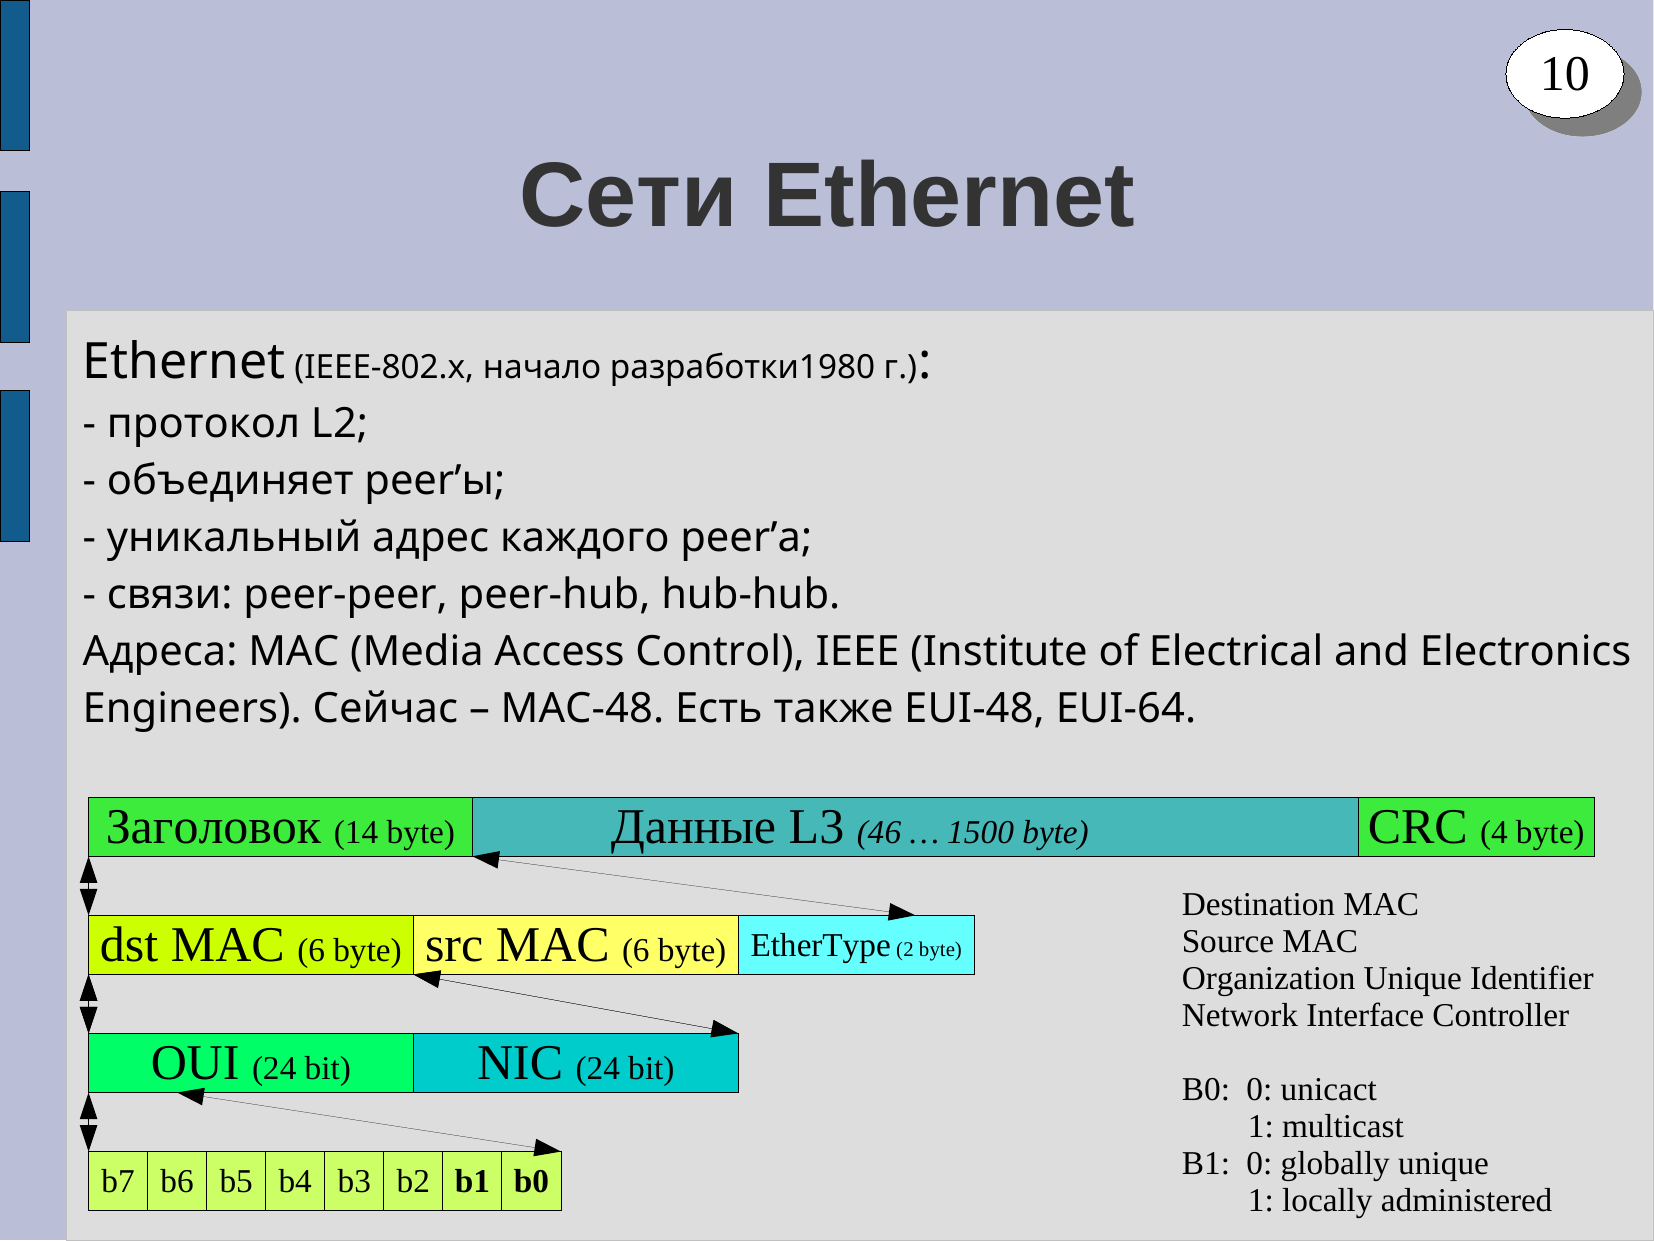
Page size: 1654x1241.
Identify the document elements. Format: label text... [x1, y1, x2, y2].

text_box Данные L3 (46 … 1500 byte) [473, 797, 1358, 857]
text_box EtherType (2 byte) [739, 915, 975, 975]
text_box 10 [1505, 29, 1625, 119]
text_box dst MAC (6 byte) [88, 915, 414, 975]
text_box b1 [442, 1151, 501, 1211]
text_box b3 [324, 1151, 383, 1211]
text_box b0 [501, 1151, 562, 1211]
text_box b7 [88, 1151, 147, 1211]
text_box b4 [265, 1151, 324, 1211]
text_box b6 [147, 1151, 206, 1211]
title Сети Ethernet [121, 91, 1534, 299]
text_box src MAC (6 byte) [414, 915, 739, 975]
text_box Ethernet (IEEE-802.x, начало разработки1980 г.): - протокол L2; - объединяет peer’ы; - уникальный адрес каждого peer’а; - связи: peer-peer, peer-hub, hub-hub. Адреса: MAC (Media Access Control), IEEE (Institute of Electrical and Electronics Engineers). Сейчас – MAC-48. Есть также EUI-48, EUI-64. [82, 324, 1648, 709]
text_box NIC (24 bit) [414, 1033, 739, 1093]
text_box CRC (4 byte) [1358, 797, 1595, 857]
text_box b2 [383, 1151, 442, 1211]
text_box b5 [206, 1151, 265, 1211]
text_box Destination MAC Source MAC Organization Unique Identifier Network Interface Controller B0: 0: unicact 1: multicast B1: 0: globally unique 1: locally administered [1181, 885, 1595, 1220]
text_box Заголовок (14 byte) [88, 797, 473, 857]
text_box OUI (24 bit) [88, 1033, 414, 1093]
